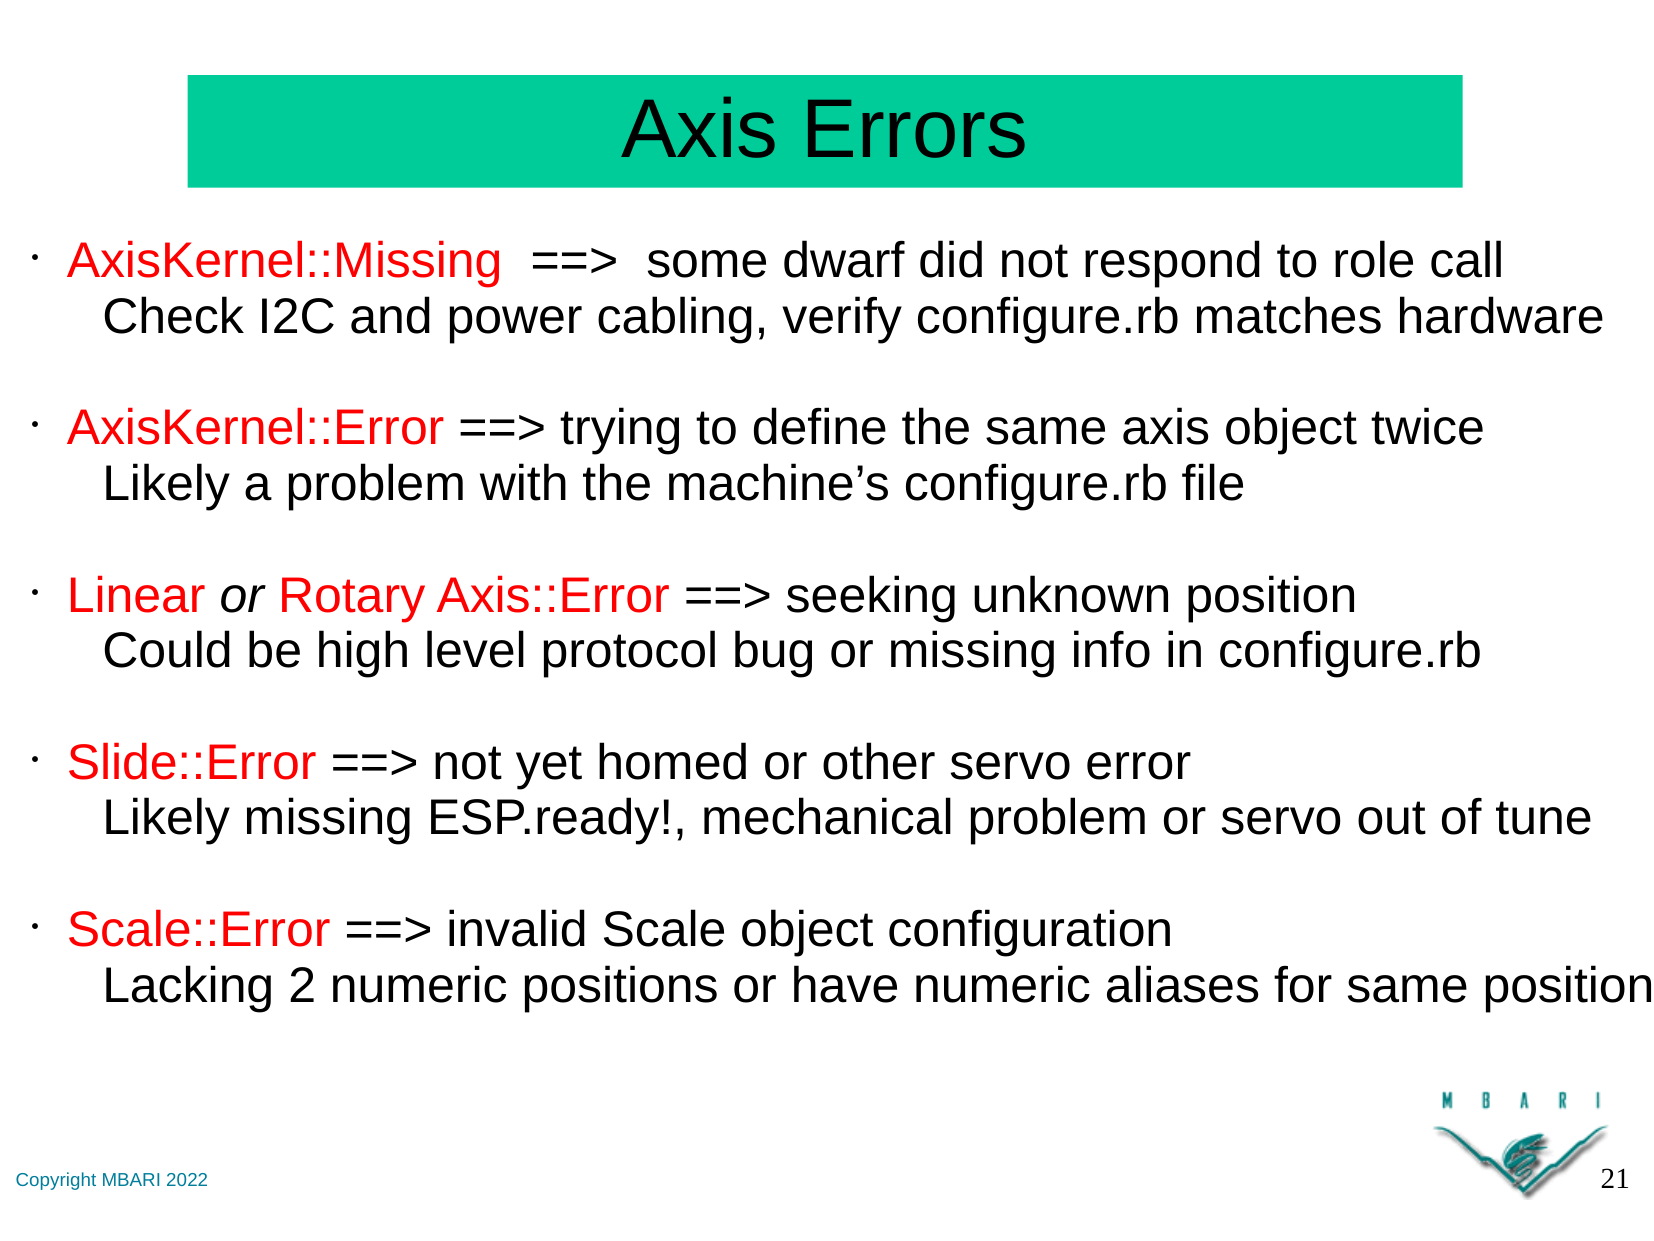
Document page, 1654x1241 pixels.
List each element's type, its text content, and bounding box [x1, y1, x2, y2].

text_box Axis Errors [187, 75, 1463, 188]
text_box AxisKernel::Missing ==> some dwarf did not respond to role call Check I2C and power cabling, verify configure.rb matches hardware AxisKernel::Error ==> trying to define the same axis object twice Likely a problem with the machine’s configure.rb file Linear or Rotary Axis::Error ==> seeking unknown position Could be high level protocol bug or missing info in configure.rb Slide::Error ==> not yet homed or other servo error Likely missing ESP.ready!, mechanical problem or servo out of tune Scale::Error ==> invalid Scale object configuration Lacking 2 numeric positions or have numeric aliases for same position [0, 225, 1654, 1132]
picture [1426, 1132, 1613, 1200]
